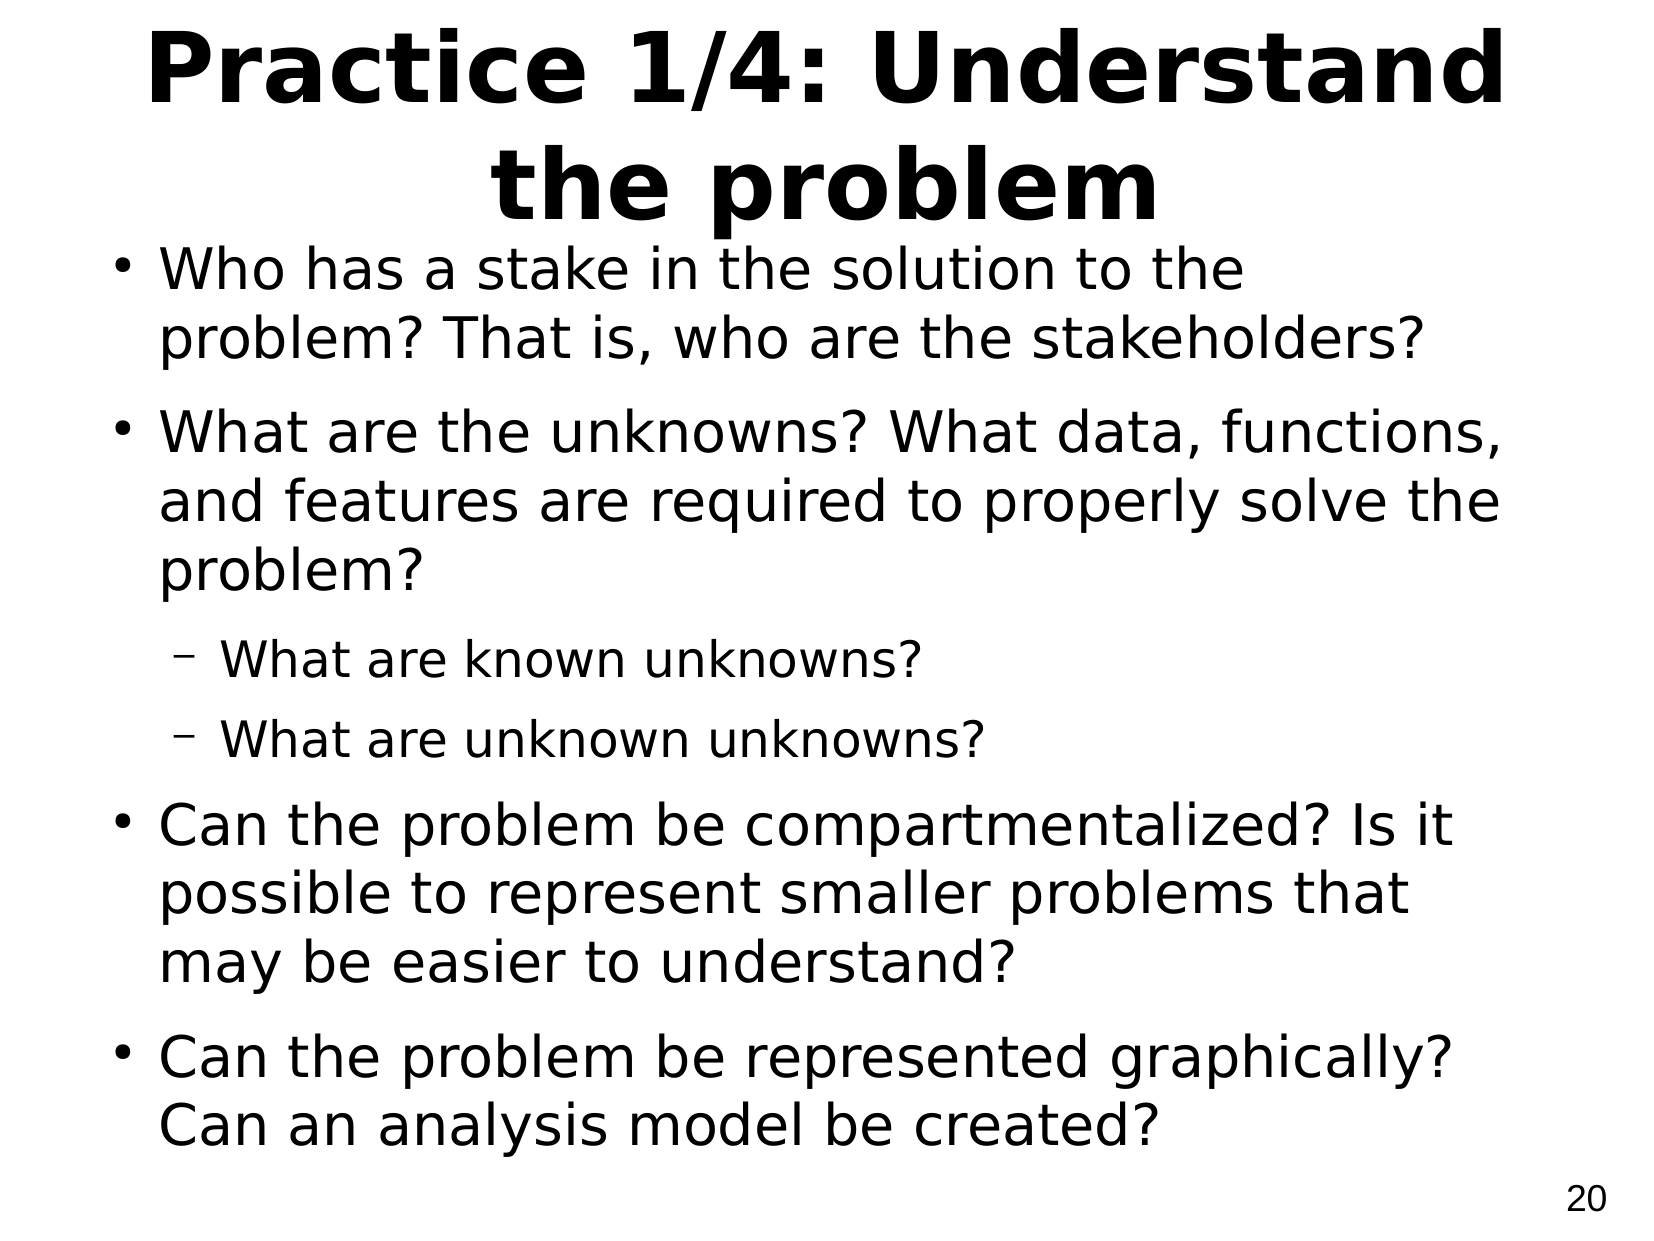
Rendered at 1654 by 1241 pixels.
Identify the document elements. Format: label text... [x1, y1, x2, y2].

list Who has a stake in the solution to the problem? That is, who are the stakeholders? What are the unknowns? What data, functions, and features are required to properly solve the problem? What are known unknowns? What are unknown unknowns? Can the problem be compartmentalized? Is it possible to represent smaller problems that may be easier to understand? Can the problem be represented graphically? Can an analysis model be created? [82, 225, 1538, 1186]
title Practice 1/4: Understand the problem [82, 49, 1571, 196]
